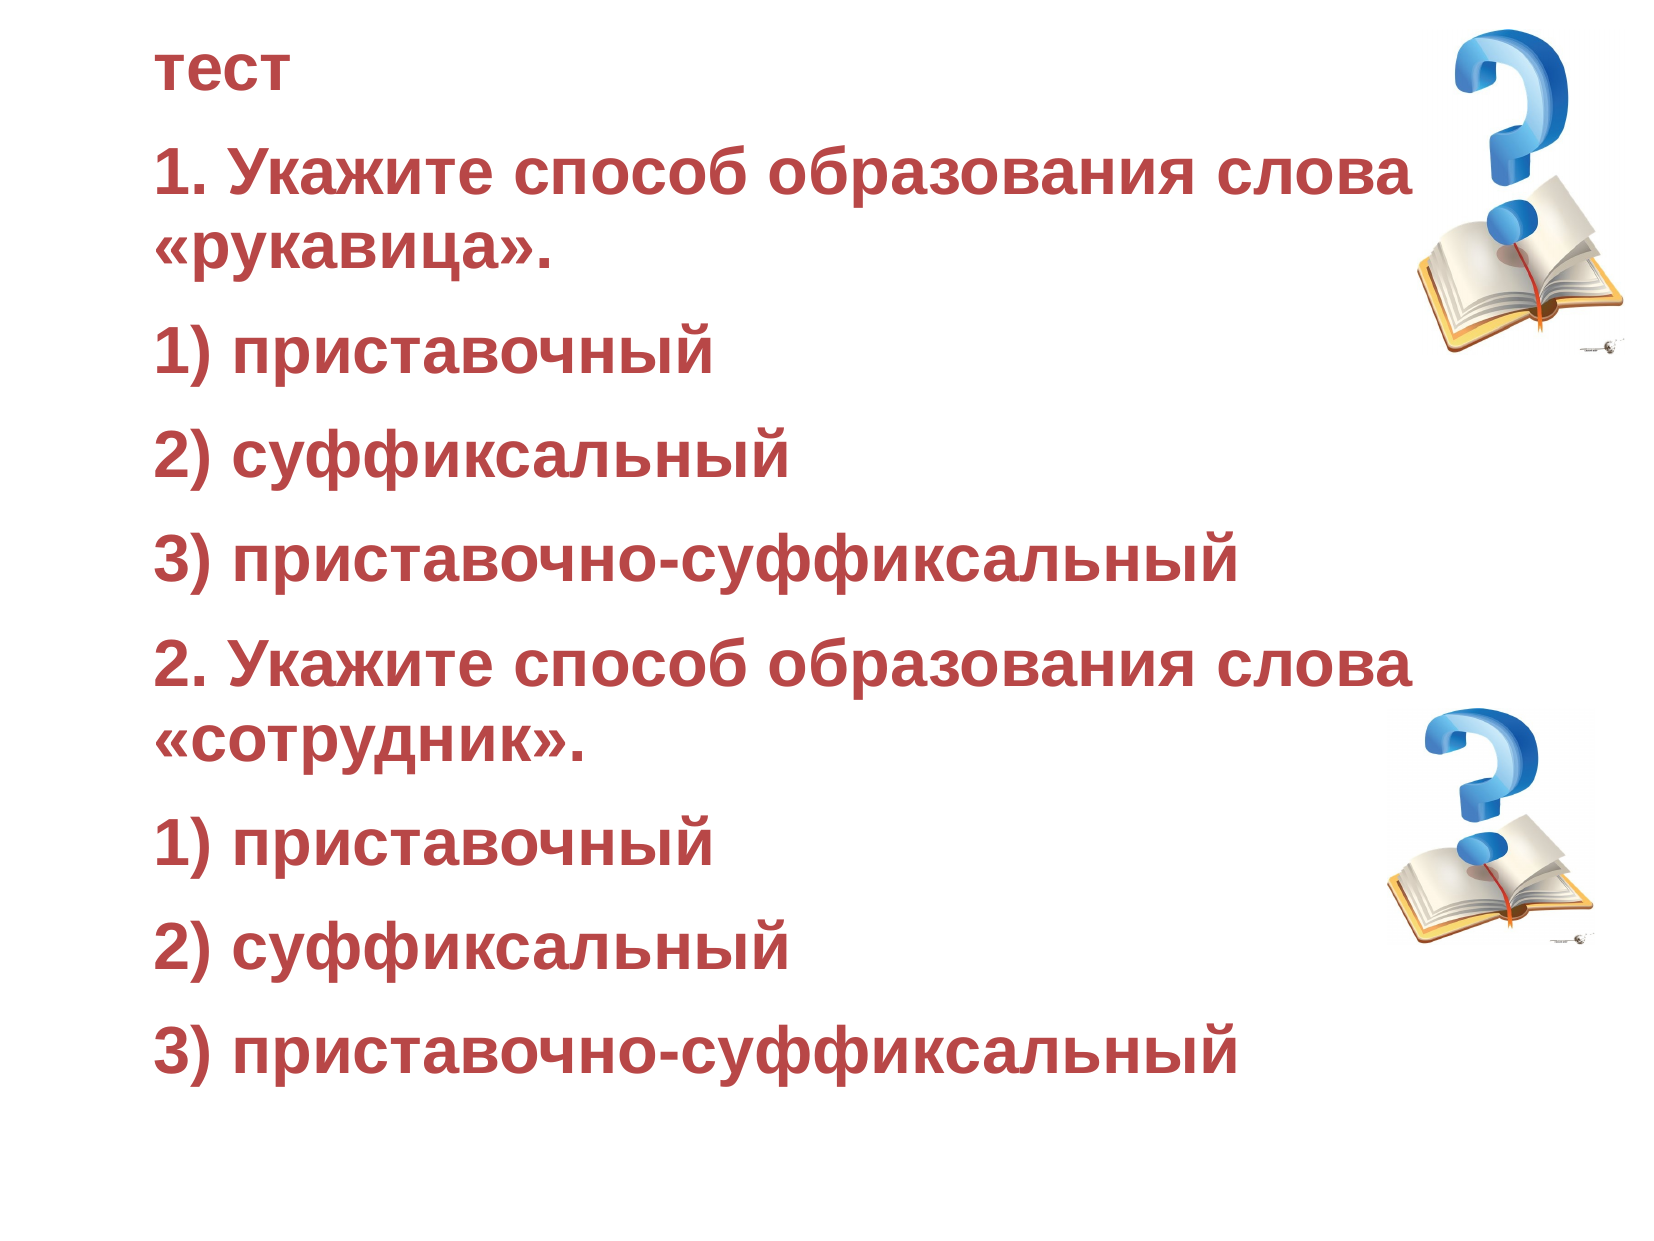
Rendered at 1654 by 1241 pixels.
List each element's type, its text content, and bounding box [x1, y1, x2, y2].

picture [1417, 29, 1625, 355]
list тест 1. Укажите способ образования слова «рукавица». 1) приставочный 2) суффиксальный 3) приставочно-суффиксальный 2. Укажите способ образования слова «сотрудник». 1) приставочный 2) суффиксальный 3) приставочно-суффиксальный [82, 29, 1571, 1241]
picture [1387, 708, 1595, 945]
